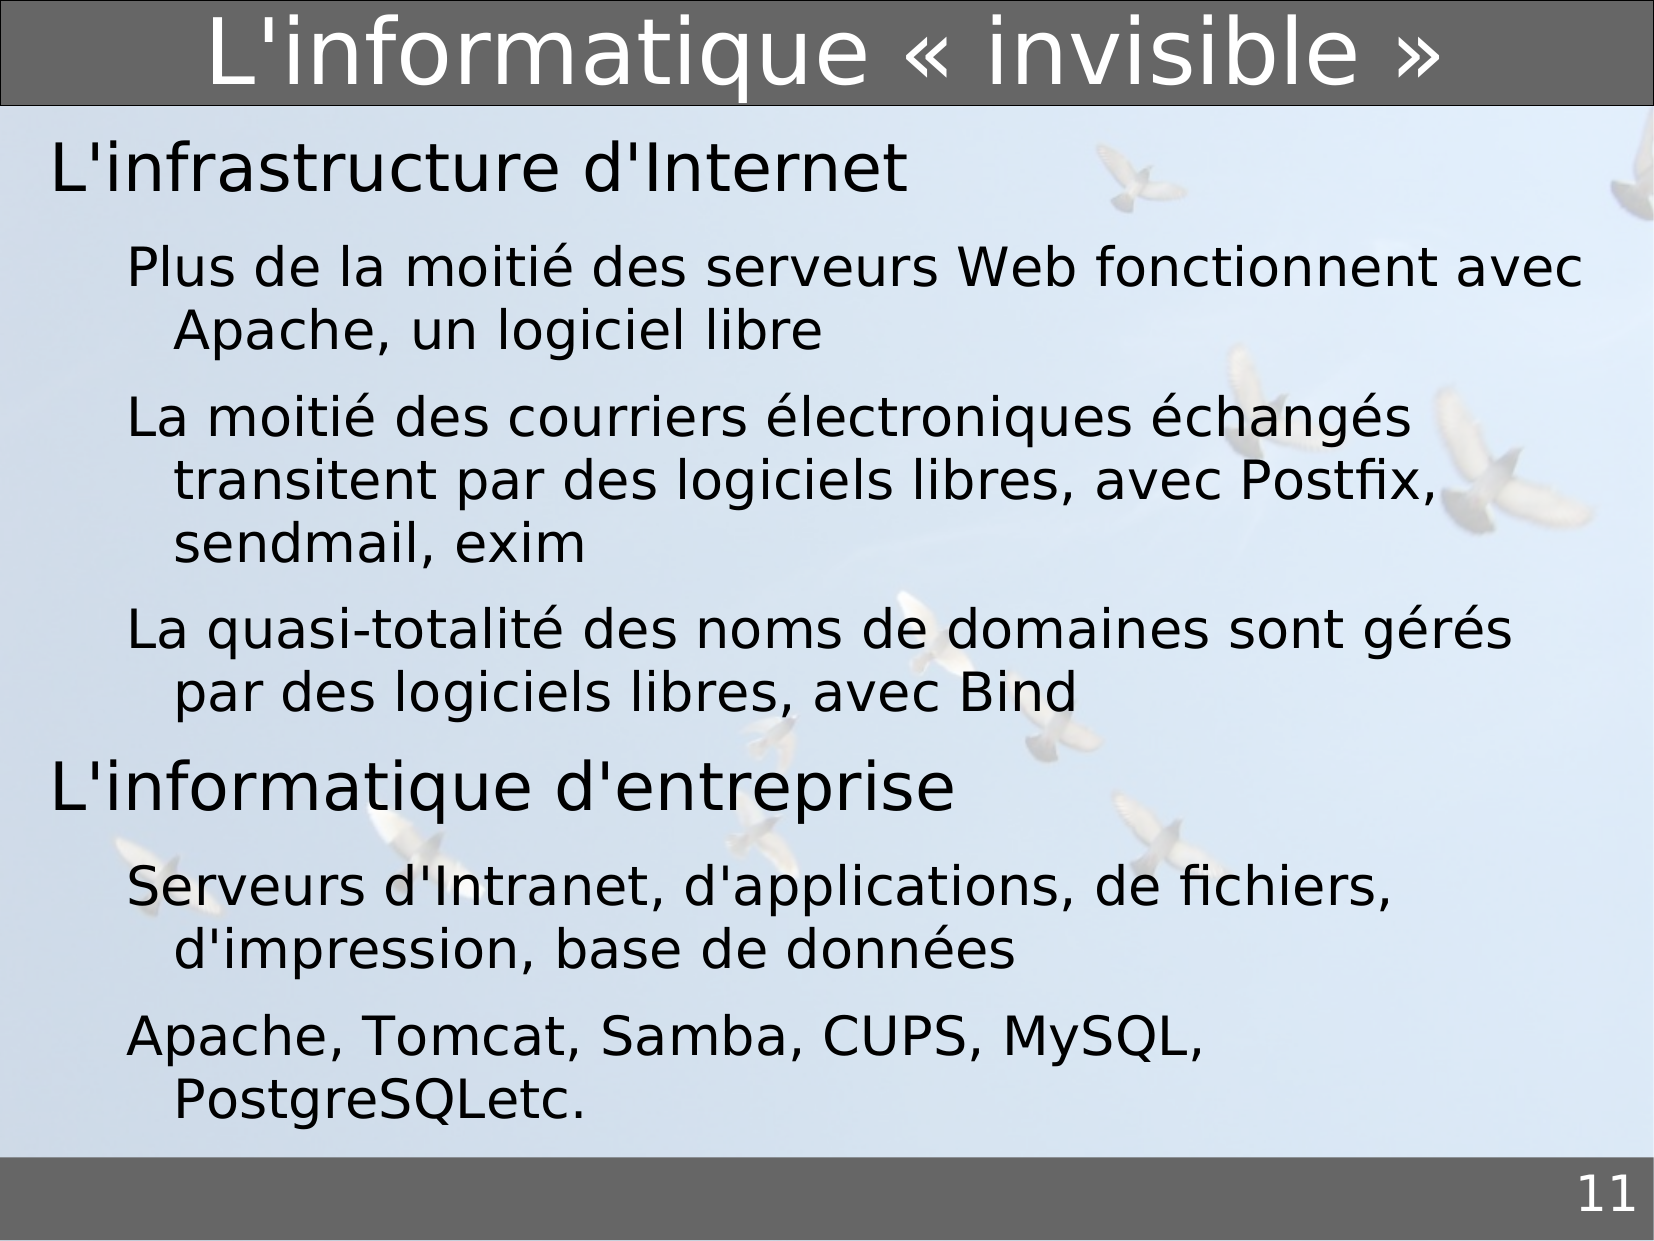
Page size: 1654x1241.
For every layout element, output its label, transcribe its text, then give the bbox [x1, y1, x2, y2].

title L'informatique « invisible » [0, 0, 1654, 107]
list L'infrastructure d'Internet Plus de la moitié des serveurs Web fonctionnent avec Apache, un logiciel libre La moitié des courriers électroniques échangés transitent par des logiciels libres, avec Postfix, sendmail, exim La quasi-totalité des noms de domaines sont gérés par des logiciels libres, avec Bind L'informatique d'entreprise Serveurs d'Intranet, d'applications, de fichiers, d'impression, base de données Apache, Tomcat, Samba, CUPS, MySQL, PostgreSQLetc. [31, 129, 1613, 1132]
